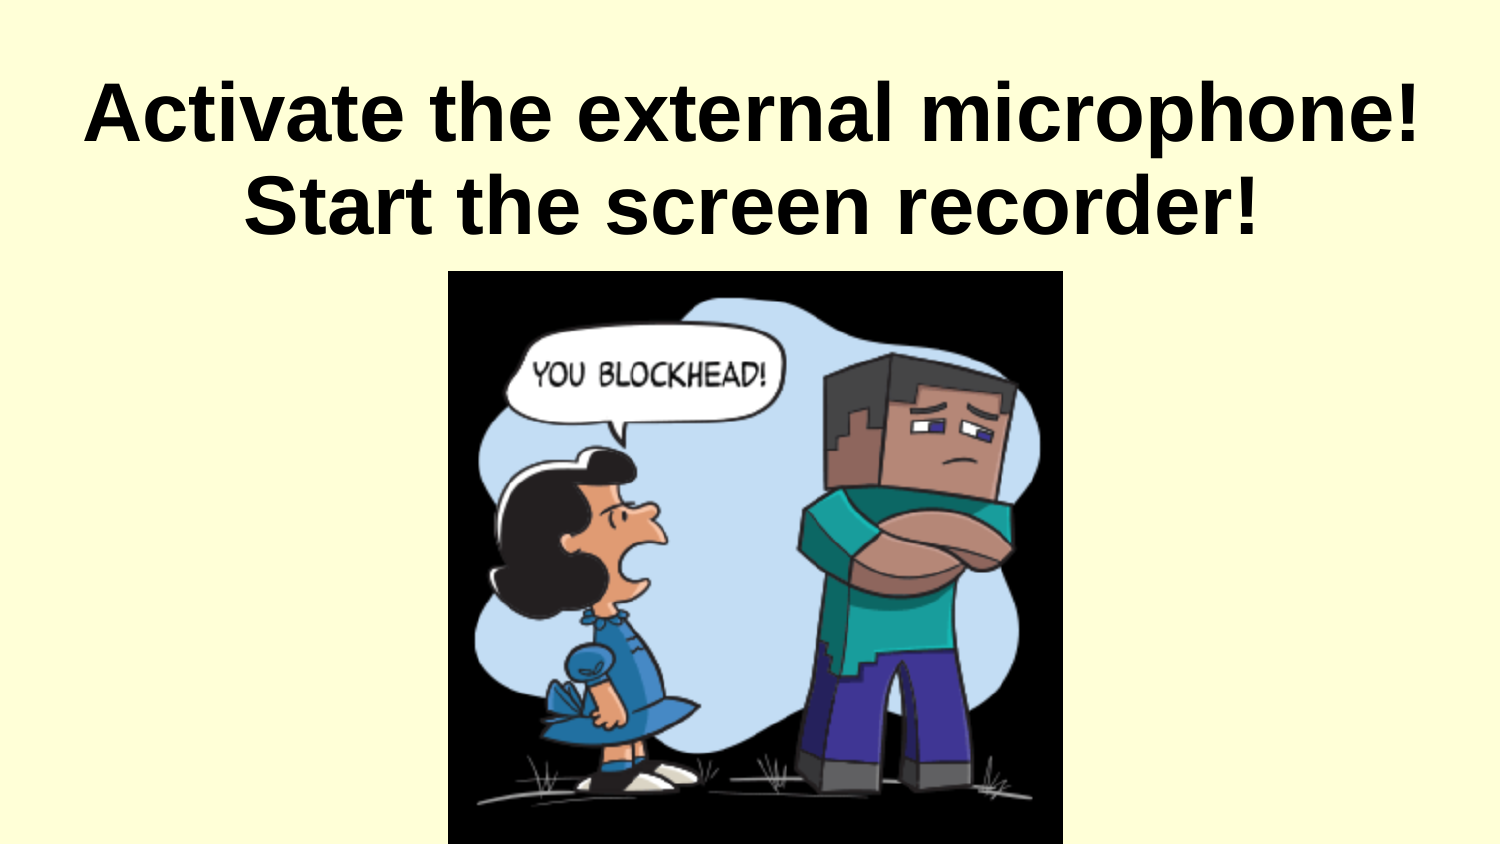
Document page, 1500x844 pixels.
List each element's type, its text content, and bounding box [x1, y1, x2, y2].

picture [448, 271, 1063, 844]
text_box Activate the external microphone! Start the screen recorder! [59, 59, 1447, 260]
